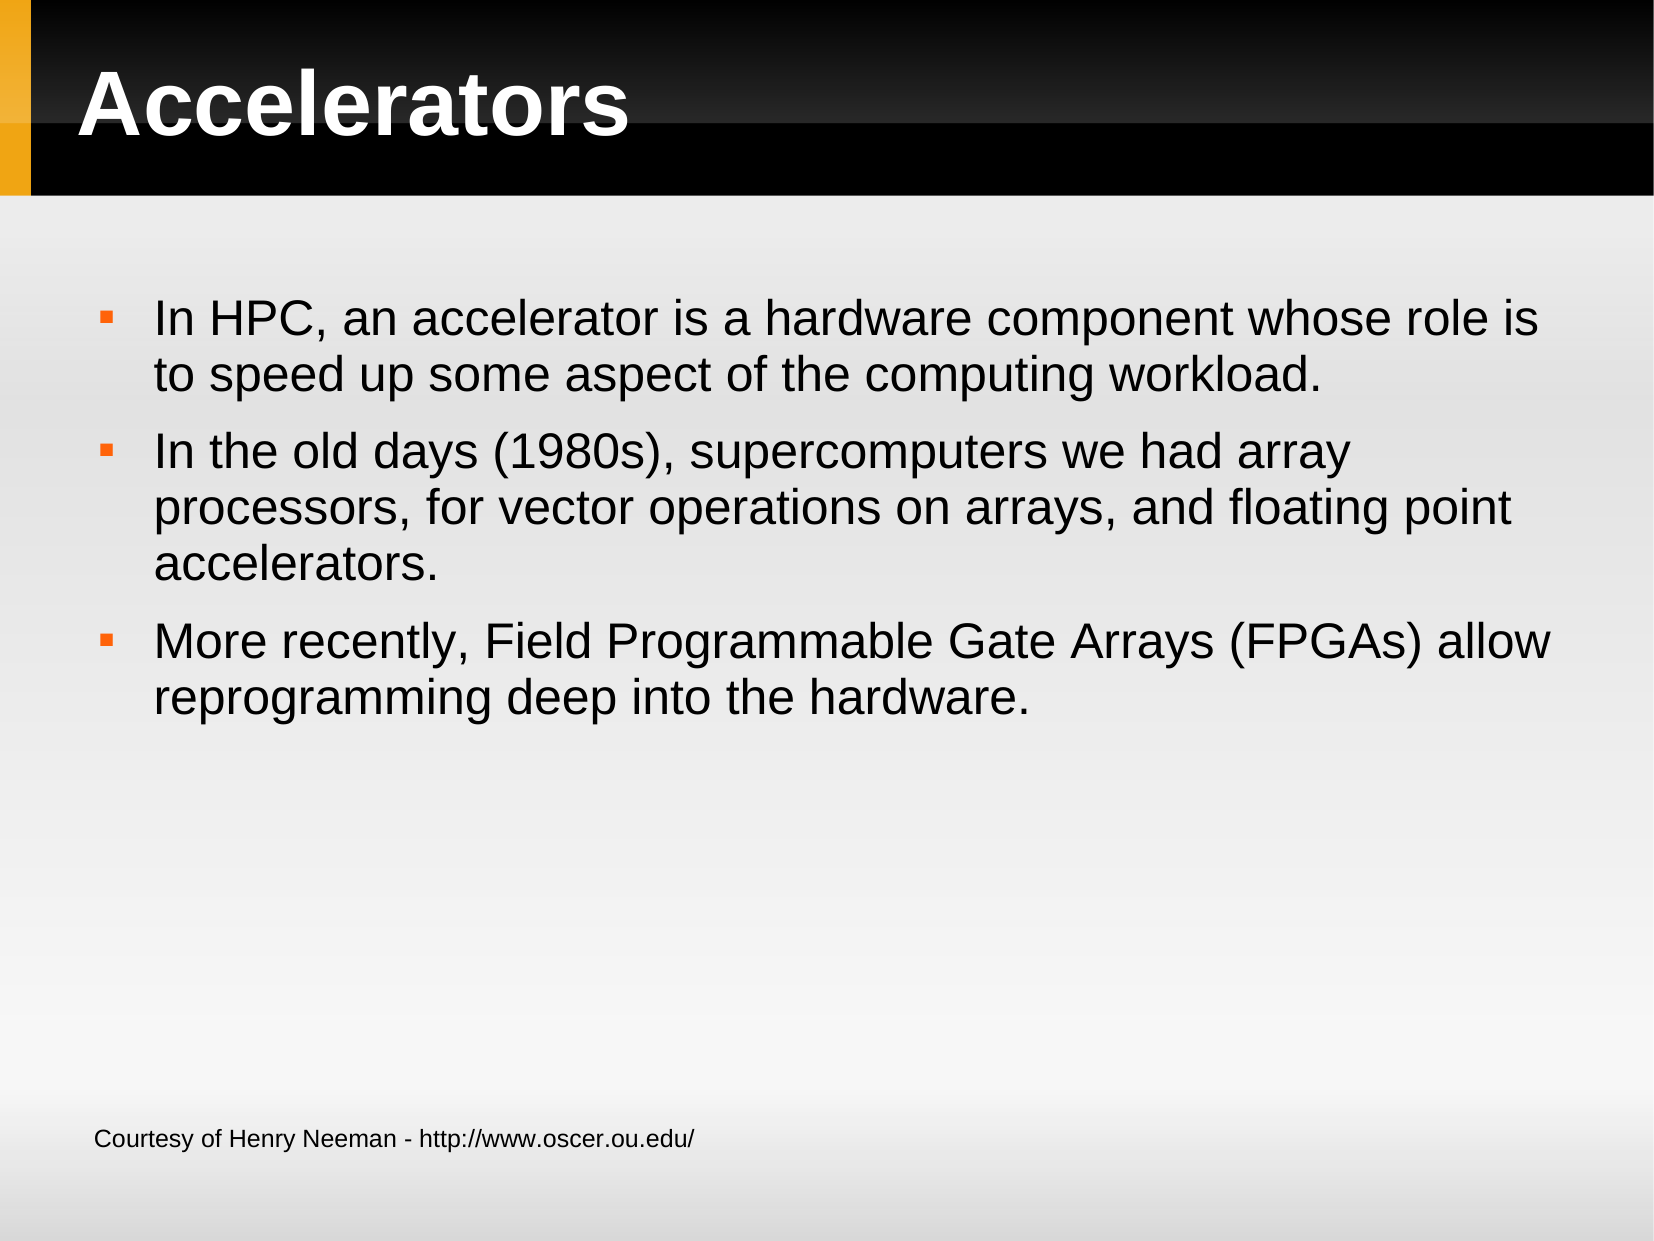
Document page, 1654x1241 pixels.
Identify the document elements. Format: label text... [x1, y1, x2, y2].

picture [0, 0, 1654, 1241]
list Courtesy of Henry Neeman - http://www.oscer.ou.edu/ [86, 1125, 1576, 1201]
title Accelerators [76, 7, 1565, 200]
list In HPC, an accelerator is a hardware component whose role is to speed up some aspect of the computing workload. In the old days (1980s), supercomputers we had array processors, for vector operations on arrays, and floating point accelerators. More recently, Field Programmable Gate Arrays (FPGAs) allow reprogramming deep into the hardware. [82, 290, 1571, 863]
